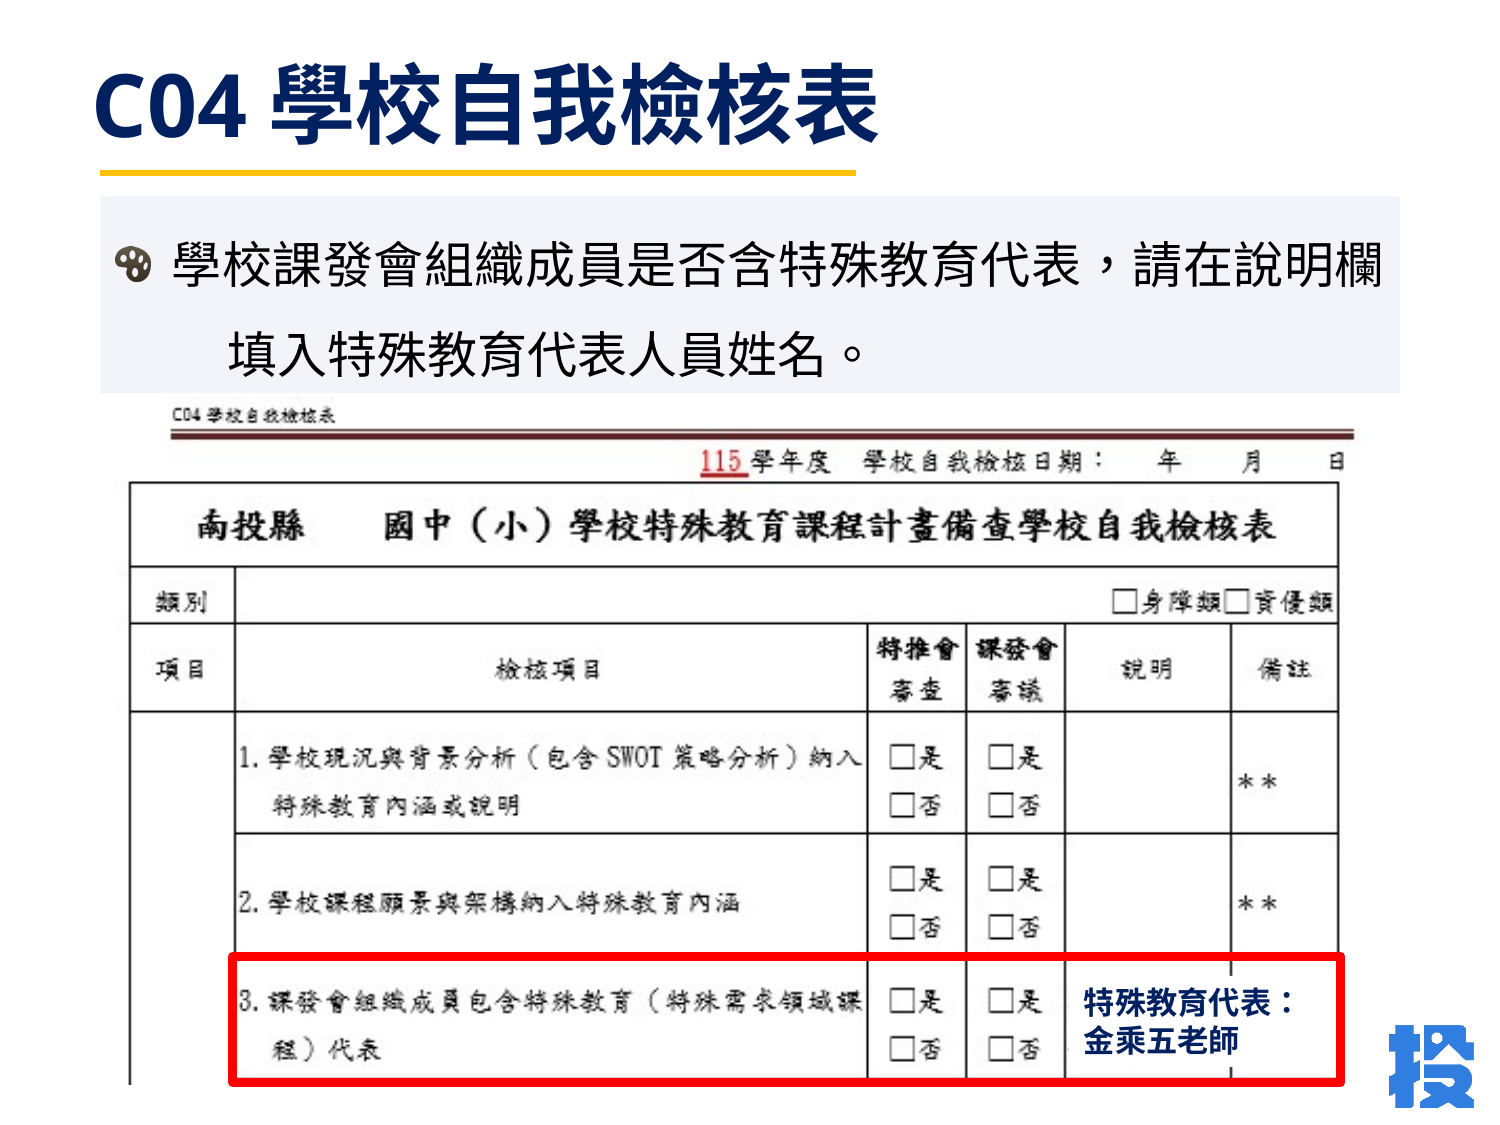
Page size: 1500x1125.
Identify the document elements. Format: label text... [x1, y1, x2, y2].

text_box 特殊教育代表：金乘五老師 [1068, 975, 1329, 1067]
picture [237, 961, 1336, 1078]
text_box 學校課發會組織成員是否含特殊教育代表，請在說明欄填入特殊教育代表人員姓名。 [100, 196, 1400, 394]
picture [100, 396, 1500, 1125]
text_box C04學校自我檢核表 [76, 42, 890, 164]
